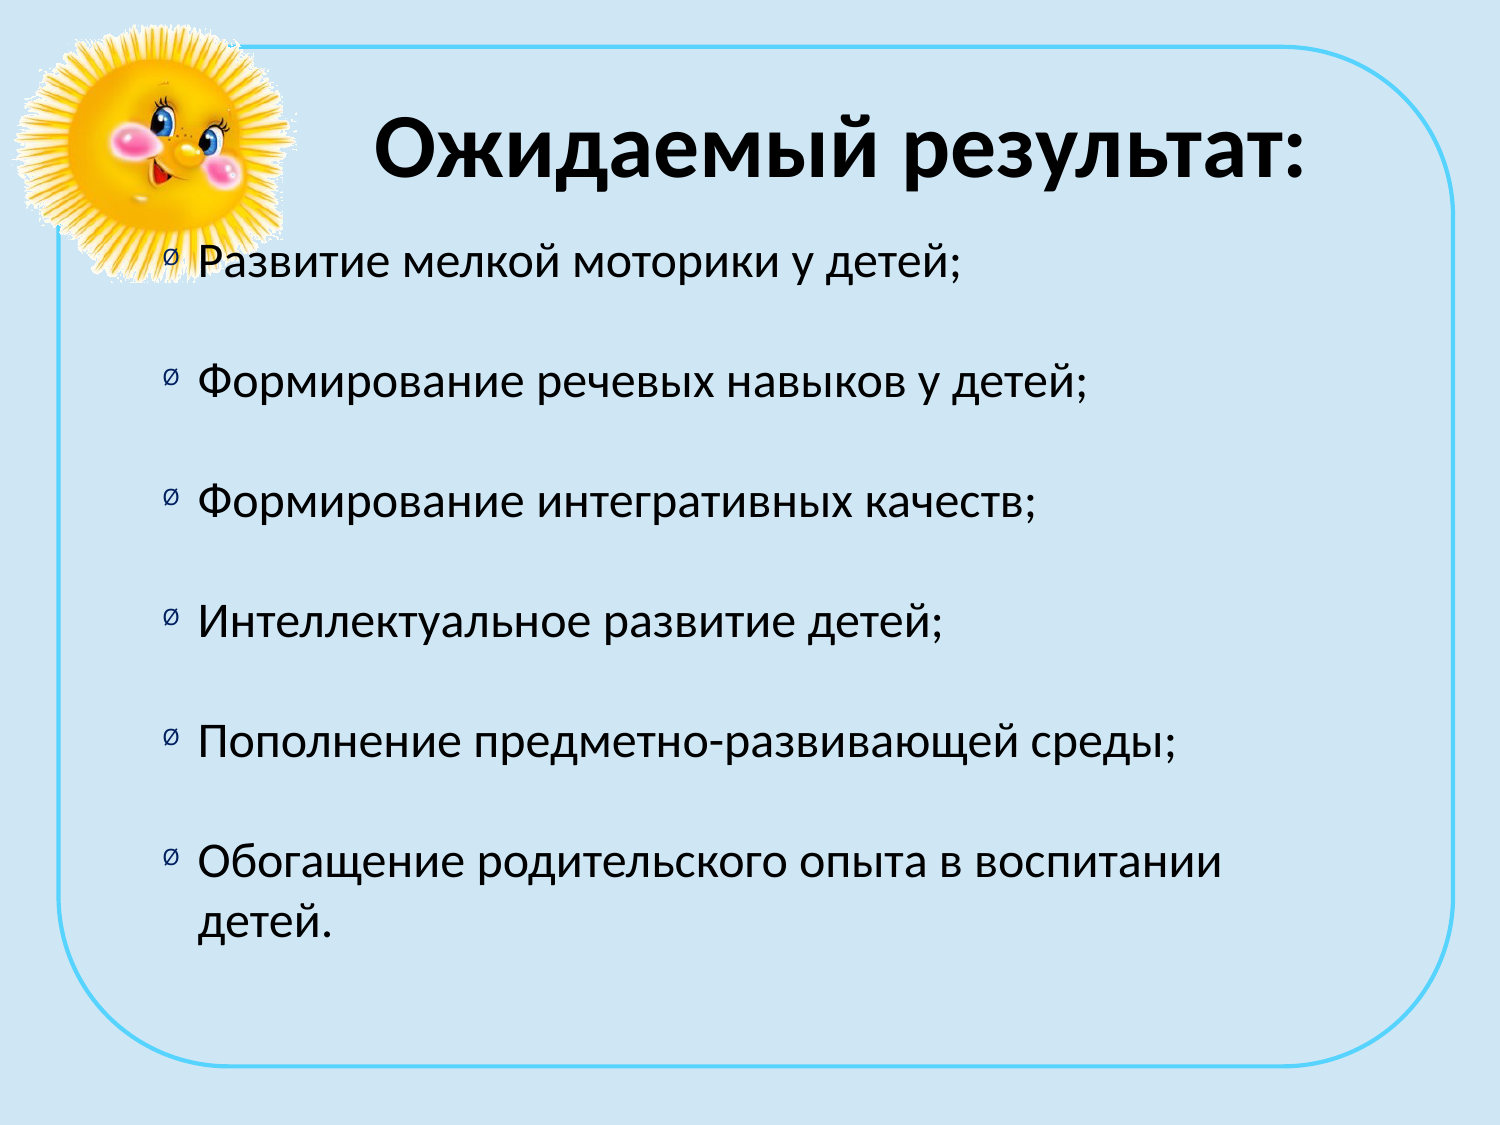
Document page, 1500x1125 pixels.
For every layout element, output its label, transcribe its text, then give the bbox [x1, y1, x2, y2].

picture [11, 11, 340, 340]
text_box Ожидаемый результат: [360, 78, 1329, 203]
text_box Развитие мелкой моторики у детей; Формирование речевых навыков у детей; Формирование интегративных качеств; Интеллектуальное развитие детей; Пополнение предметно-развивающей среды; Обогащение родительского опыта в воспитании детей. [147, 219, 1365, 1025]
